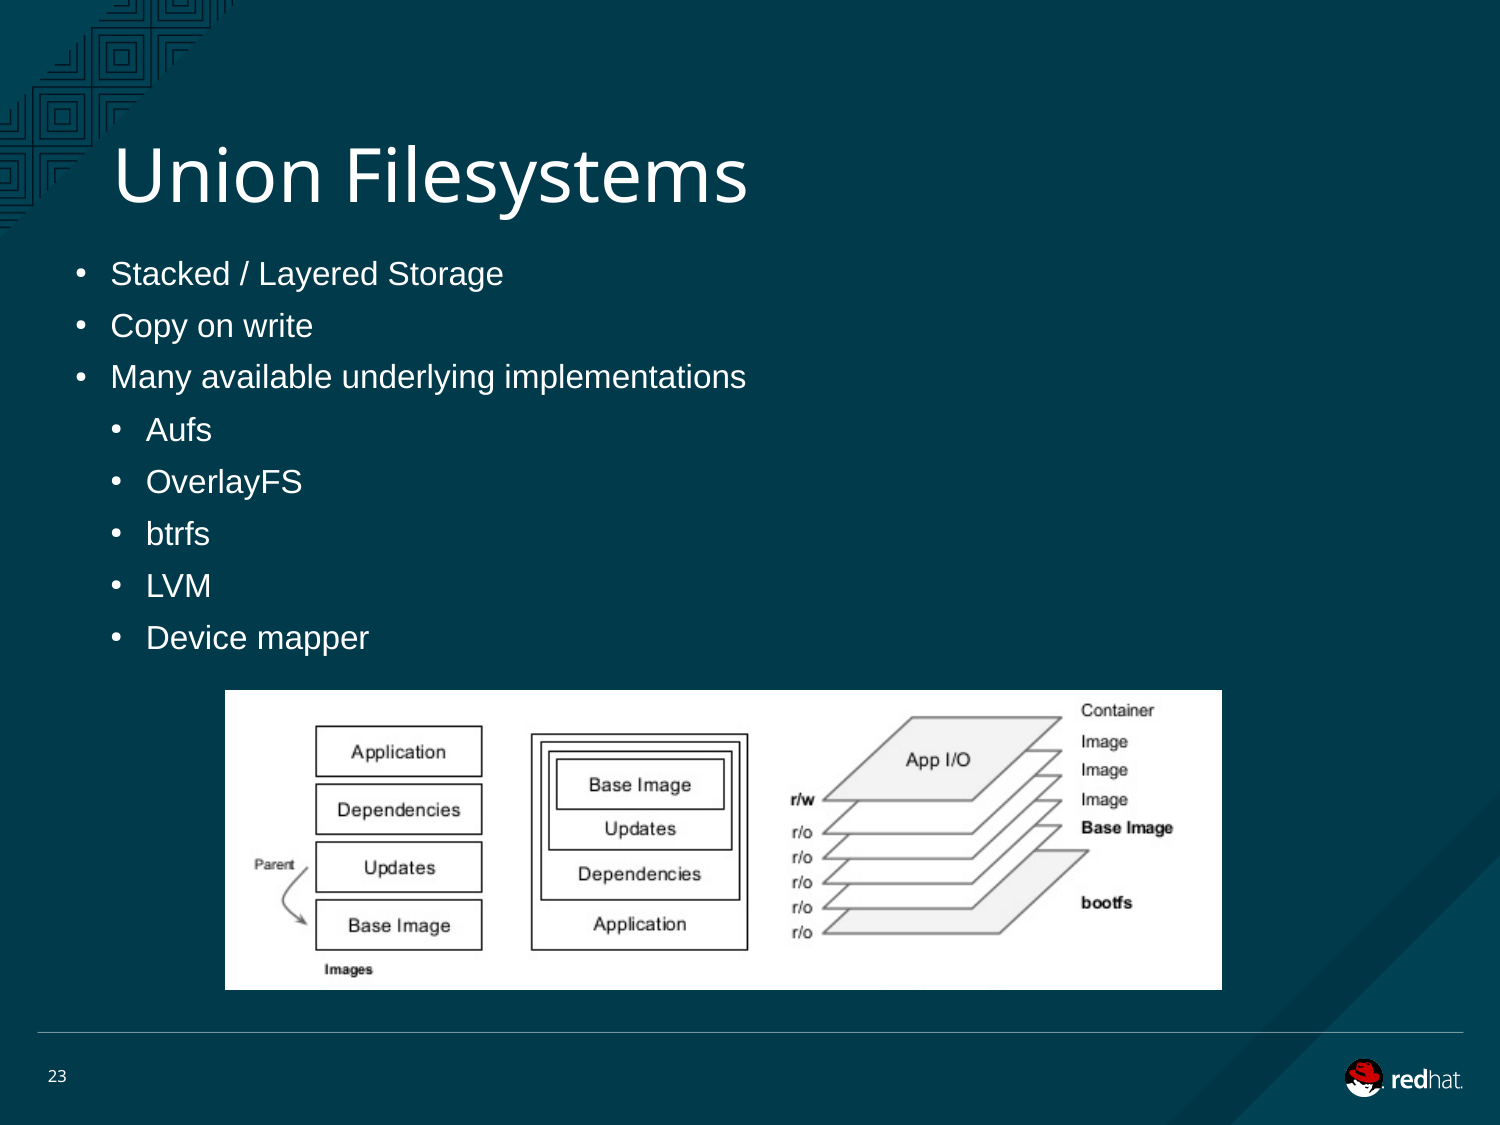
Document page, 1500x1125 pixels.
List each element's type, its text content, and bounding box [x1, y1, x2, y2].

picture [226, 787, 1221, 989]
picture [1415, 1069, 1426, 1088]
picture [1346, 1060, 1382, 1096]
title Union Filesystems [112, 0, 1388, 225]
picture [1393, 1075, 1399, 1088]
picture [1401, 1075, 1412, 1088]
text_box Stacked / Layered Storage Copy on write Many available underlying implementations Aufs OverlayFS btrfs LVM Device mapper [75, 254, 1411, 787]
